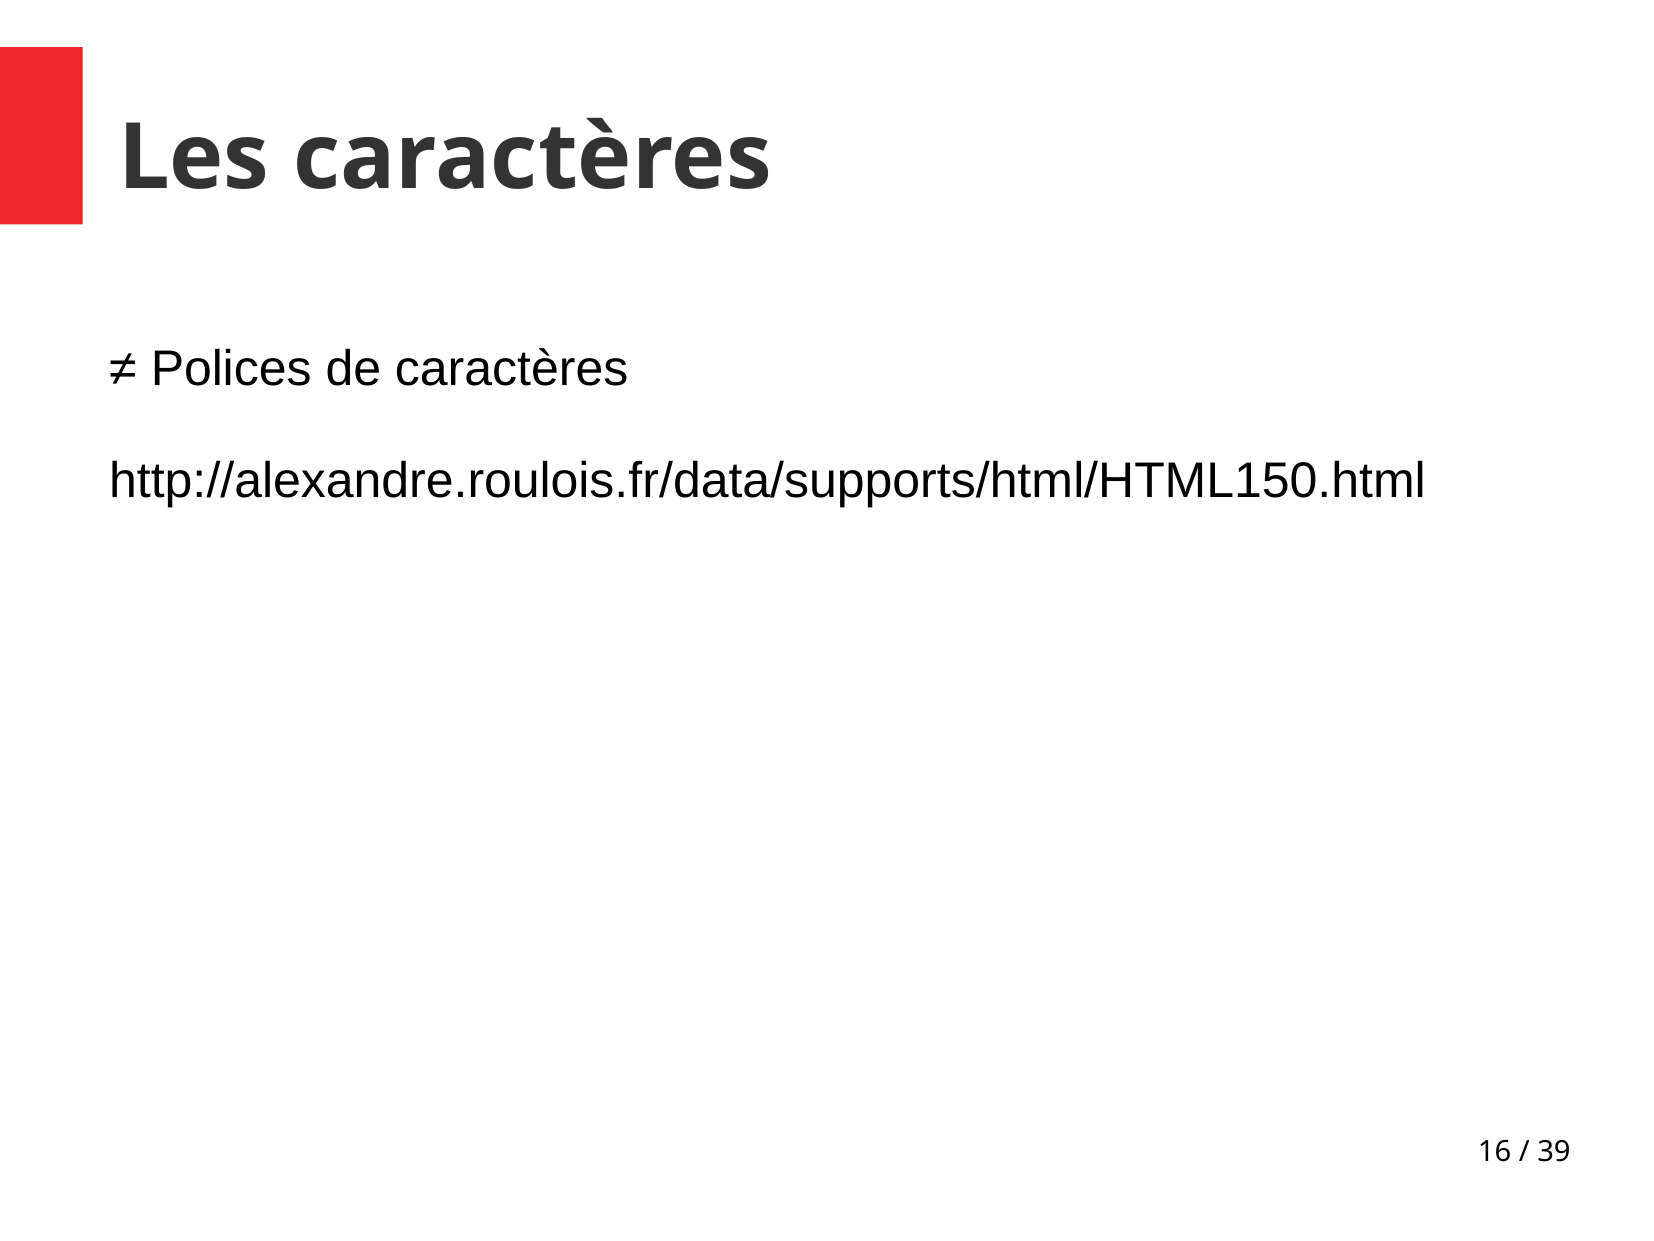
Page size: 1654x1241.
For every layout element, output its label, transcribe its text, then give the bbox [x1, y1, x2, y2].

title Les caractères [118, 49, 1571, 257]
text_box ≠ Polices de caractères http://alexandre.roulois.fr/data/supports/html/HTML150.html [94, 332, 1536, 515]
